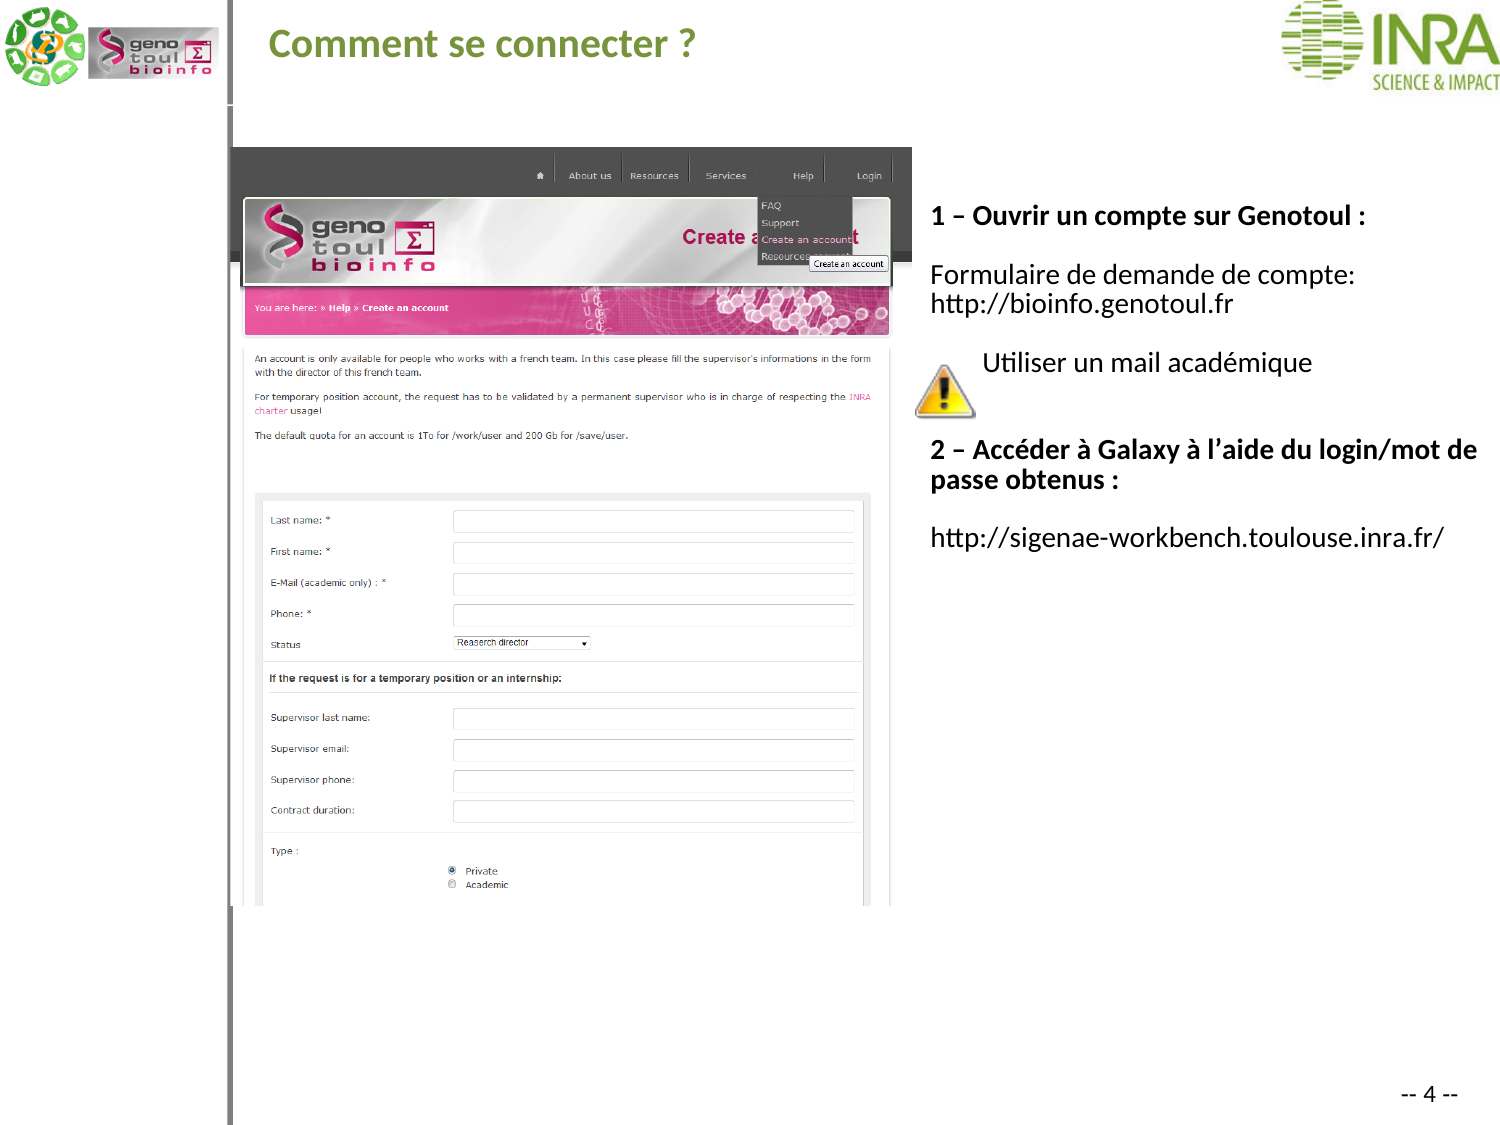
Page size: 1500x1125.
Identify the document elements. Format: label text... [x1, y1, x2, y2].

text_box 1 – Ouvrir un compte sur Genotoul : Formulaire de demande de compte: http://bioinfo.genotoul.fr Utiliser un mail académique 2 – Accéder à Galaxy à l’aide du login/mot de passe obtenus : http://sigenae-workbench.toulouse.inra.fr/ [915, 196, 1500, 592]
picture [915, 361, 976, 422]
text_box Comment se connecter ? [253, 19, 1270, 86]
picture [230, 147, 912, 906]
